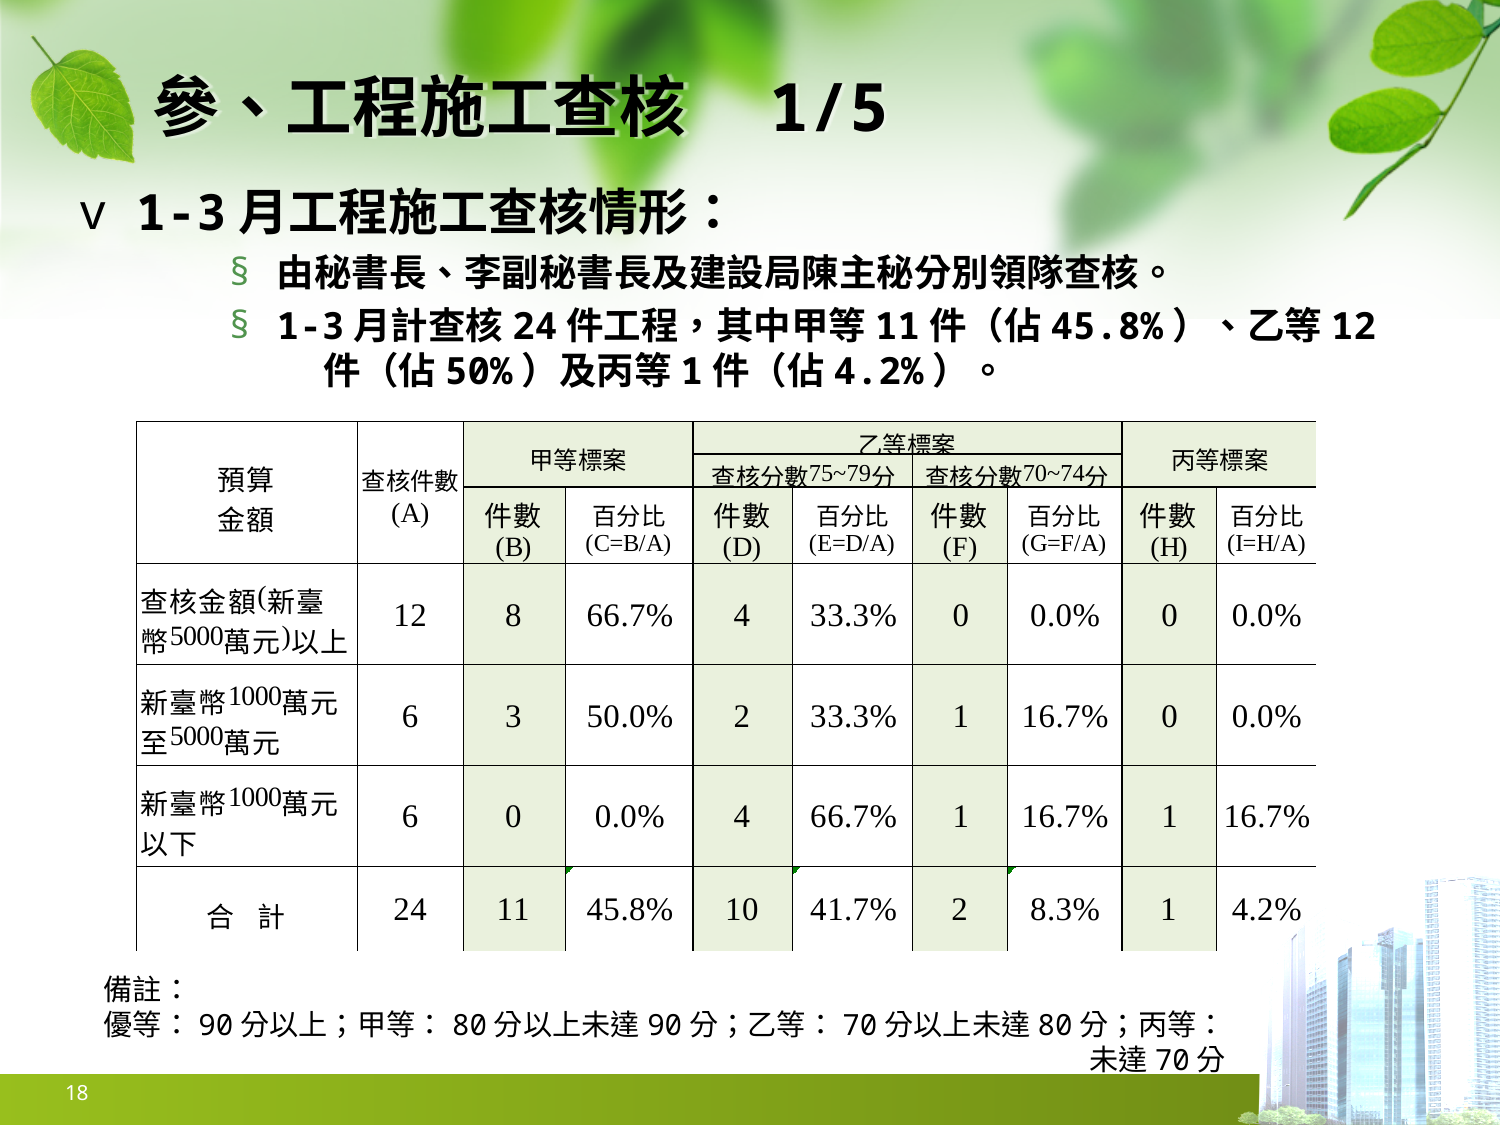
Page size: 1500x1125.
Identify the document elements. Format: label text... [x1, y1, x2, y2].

text_box 18 [50, 1072, 138, 1113]
list 1-3月工程施工查核情形： 由秘書長、李副秘書長及建設局陳主秘分別領隊查核。 1-3月計查核24件工程，其中甲等11件（佔45.8%）、乙等12件（佔50%）及丙等1件（佔4.2%）。 [64, 172, 1436, 1000]
picture [135, 420, 1317, 952]
text_box 備註： 優等：90分以上；甲等：80分以上未達90分；乙等：70分以上未達80分；丙等：未達70分 [88, 964, 1258, 1050]
title 參、工程施工查核 1/5 [137, 57, 1325, 150]
